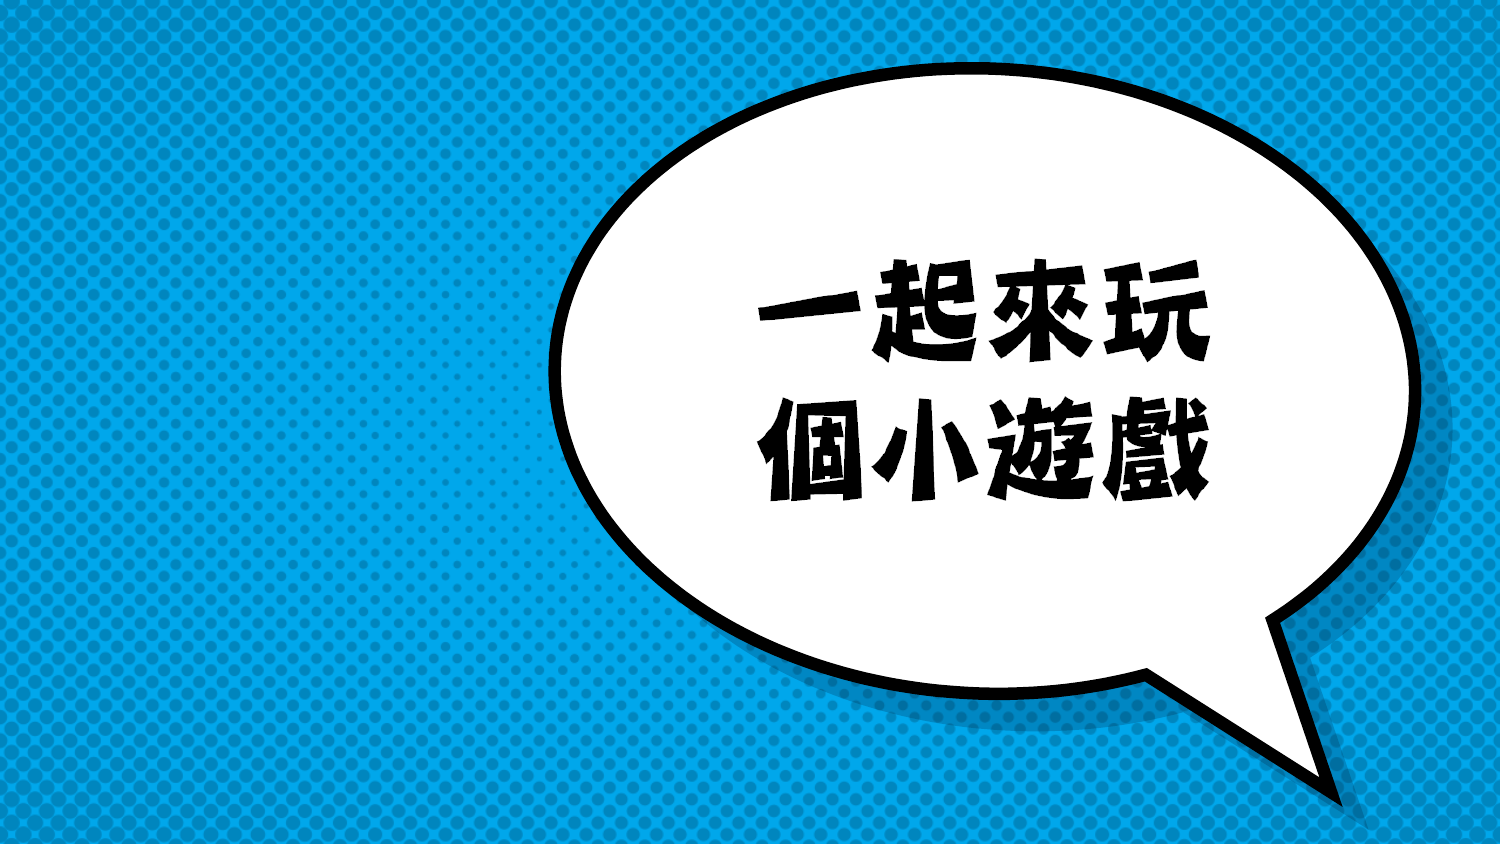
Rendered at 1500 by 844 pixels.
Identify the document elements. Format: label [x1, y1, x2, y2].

picture [714, 221, 1270, 526]
